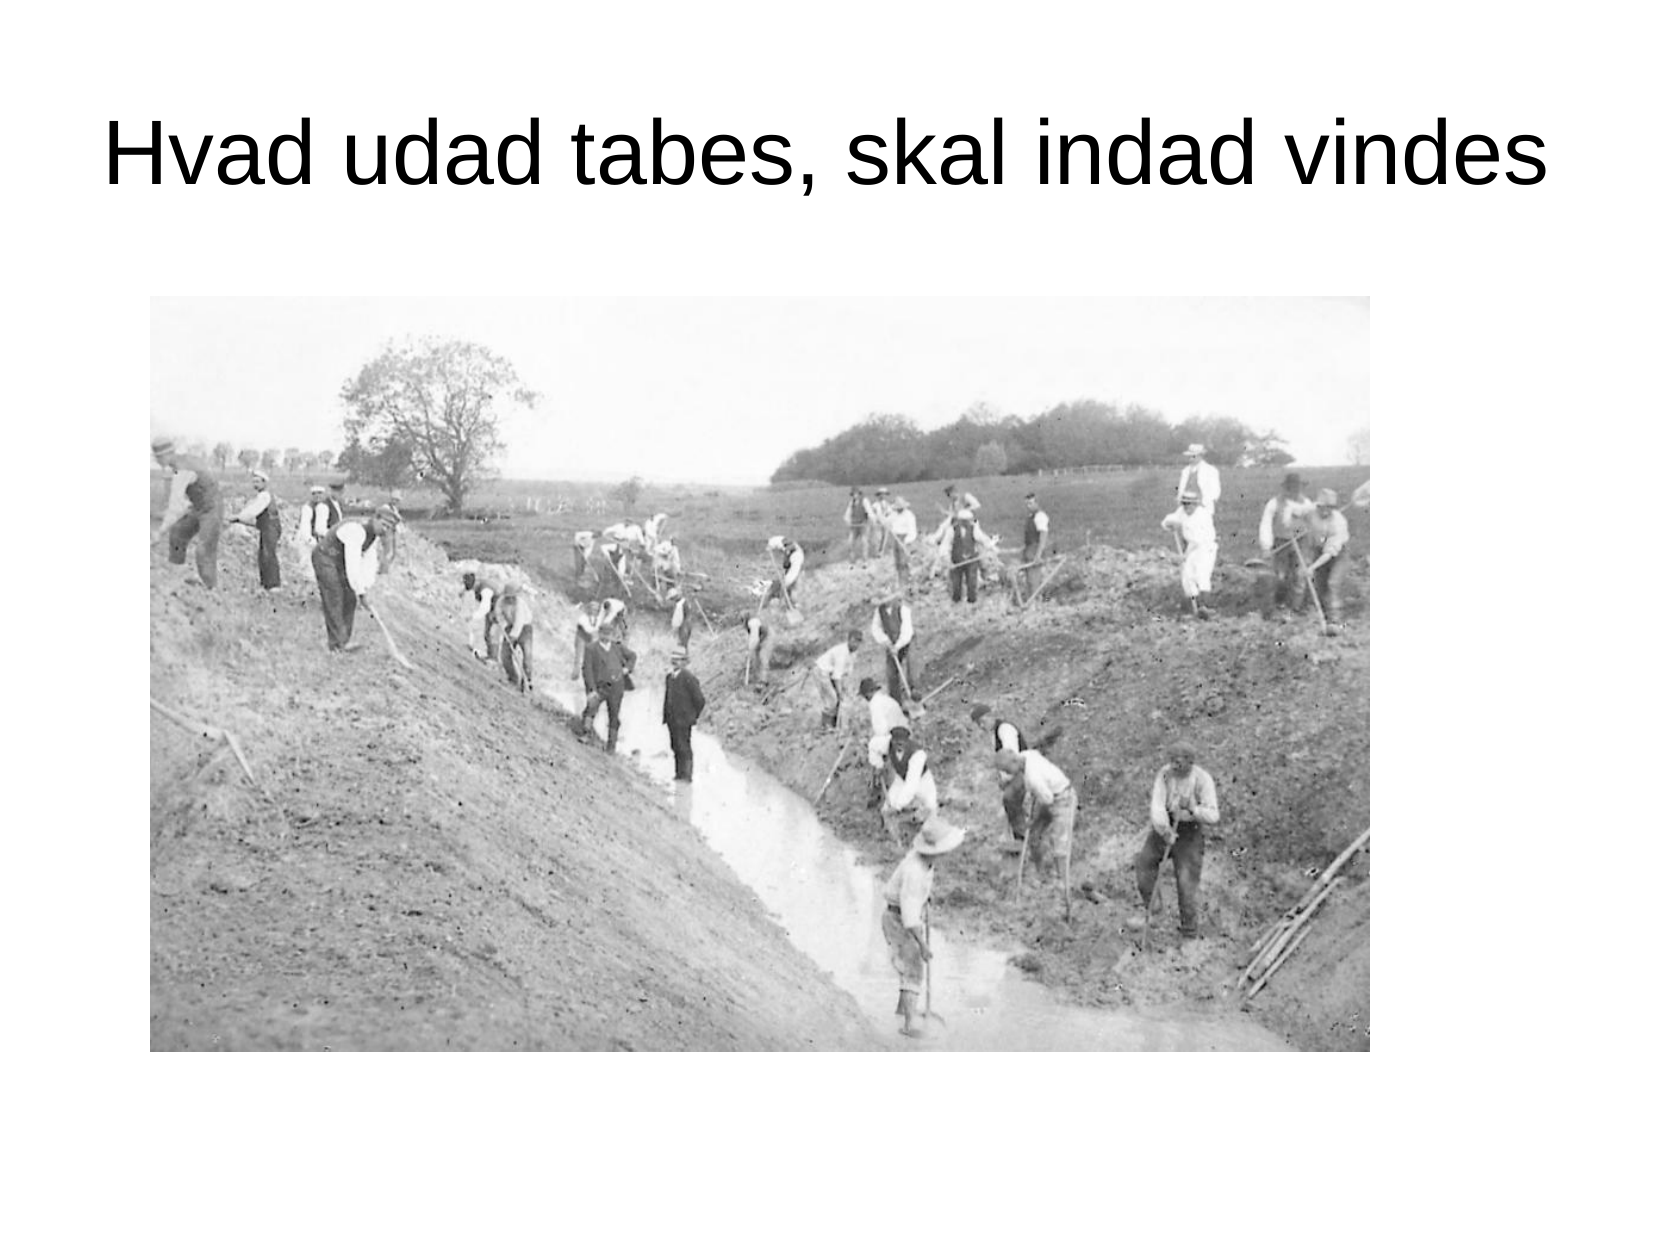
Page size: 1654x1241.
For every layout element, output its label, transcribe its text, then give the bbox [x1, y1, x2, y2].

title Hvad udad tabes, skal indad vindes [82, 49, 1571, 257]
picture [150, 296, 1370, 1052]
